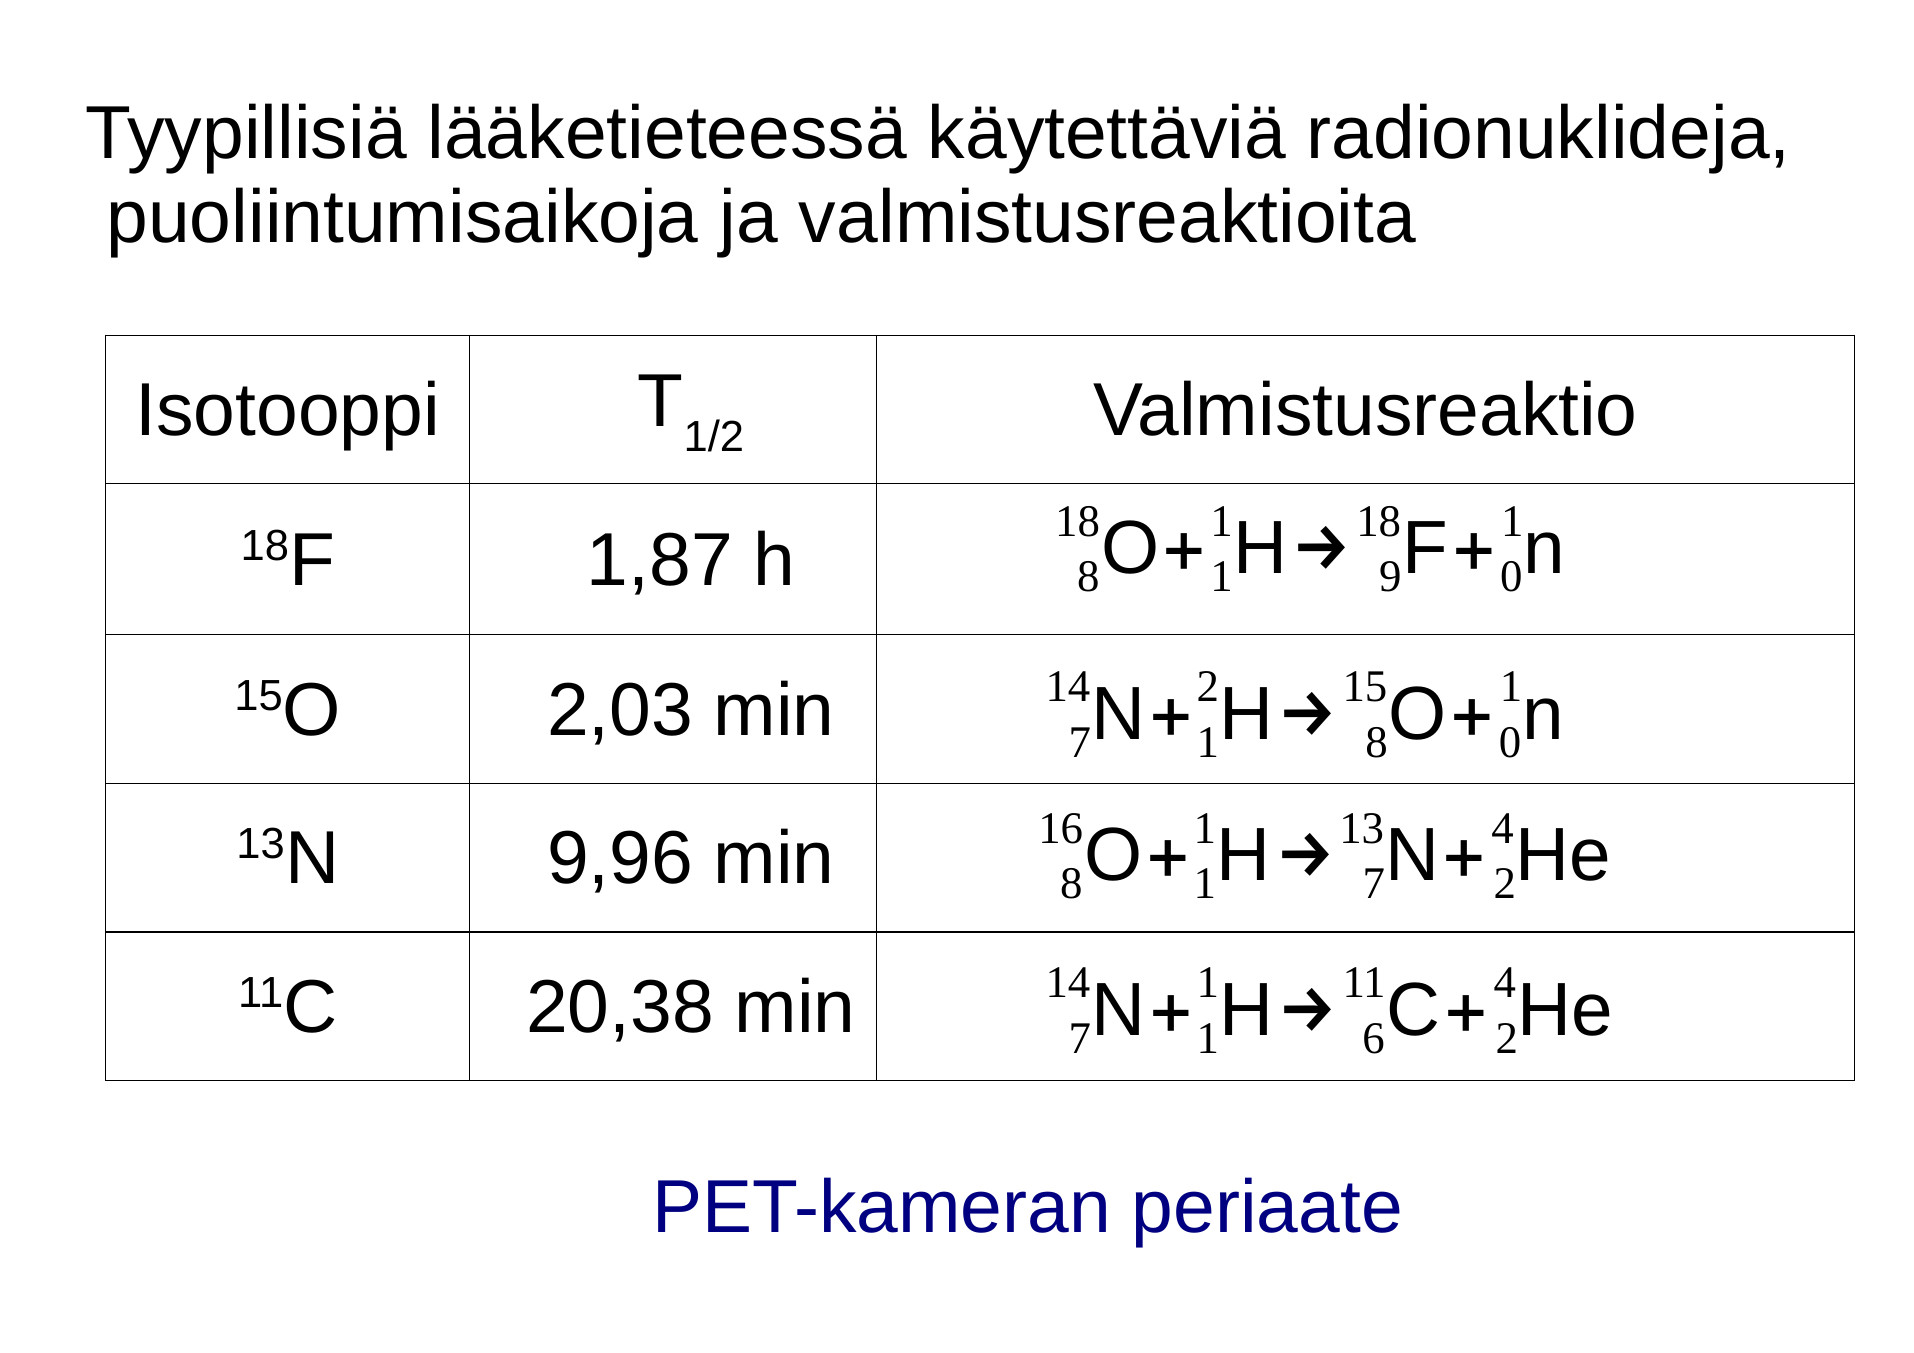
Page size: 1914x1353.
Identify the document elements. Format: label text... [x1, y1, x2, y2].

chart [1048, 496, 1571, 602]
table_cell 1,87 h [470, 484, 876, 634]
table_cell 18F [106, 484, 469, 634]
table_cell [877, 784, 1854, 931]
table_cell [877, 484, 1854, 634]
table_cell [877, 635, 1854, 783]
table_cell [877, 933, 1854, 1080]
table_header Valmistusreaktio [877, 336, 1854, 483]
table_cell 20,38 min [470, 933, 876, 1080]
table_cell 2,03 min [470, 635, 876, 783]
table_header Isotooppi [106, 336, 469, 483]
table_header T1/2 [470, 336, 876, 483]
chart [1032, 803, 1619, 909]
text_box PET-kameran periaate [637, 1157, 1419, 1257]
table_cell 15O [106, 635, 469, 783]
chart [1039, 957, 1620, 1063]
table_cell 9,96 min [470, 784, 876, 931]
chart [1039, 661, 1570, 767]
text_box Tyypillisiä lääketieteessä käytettäviä radionuklideja, puoliintumisaikoja ja valmistusreaktioita [70, 82, 1819, 301]
table_cell 13N [106, 784, 469, 931]
table_cell 11C [106, 933, 469, 1080]
